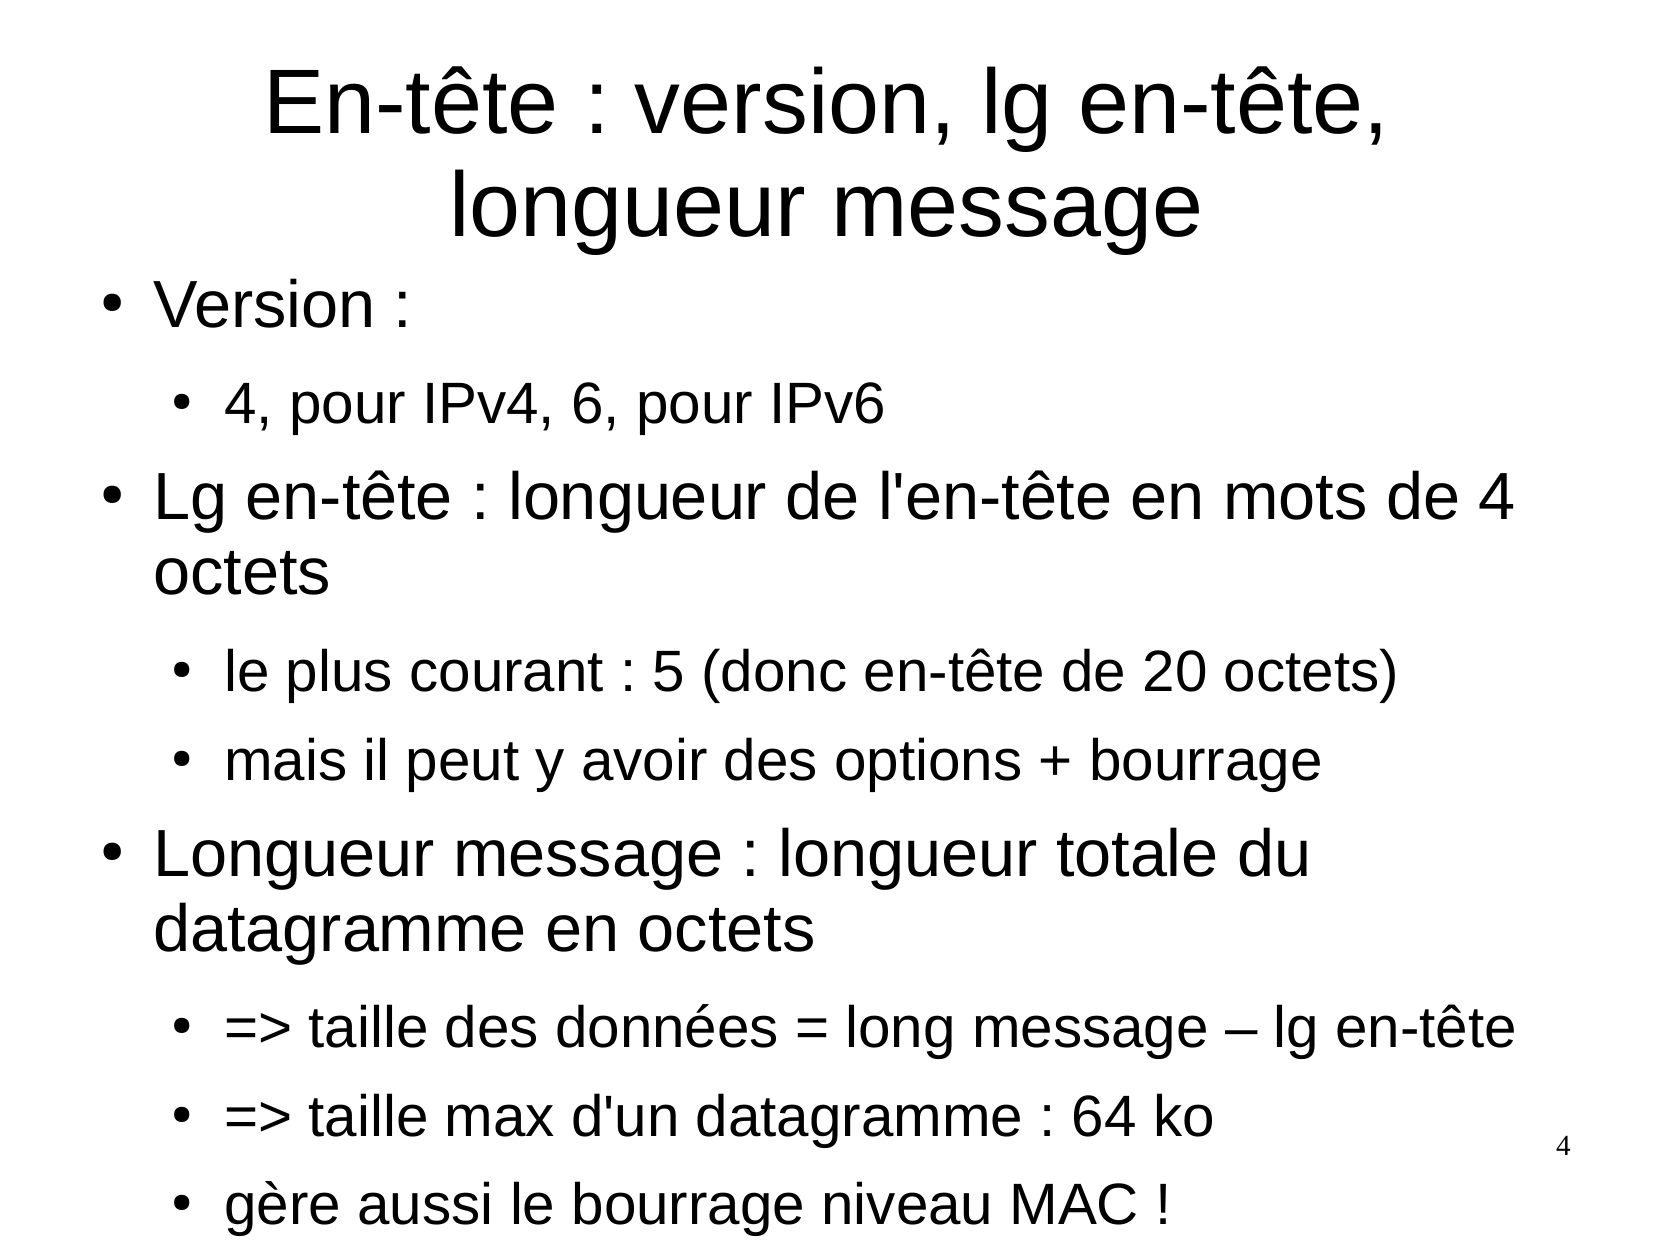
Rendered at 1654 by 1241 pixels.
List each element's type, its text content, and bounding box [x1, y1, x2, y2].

title En-tête : version, lg en-tête, longueur message [82, 49, 1571, 257]
list Version : 4, pour IPv4, 6, pour IPv6 Lg en-tête : longueur de l'en-tête en mots de 4 octets le plus courant : 5 (donc en-tête de 20 octets) mais il peut y avoir des options + bourrage Longueur message : longueur totale du datagramme en octets => taille des données = long message – lg en-tête => taille max d'un datagramme : 64 ko gère aussi le bourrage niveau MAC ! [82, 266, 1571, 1238]
